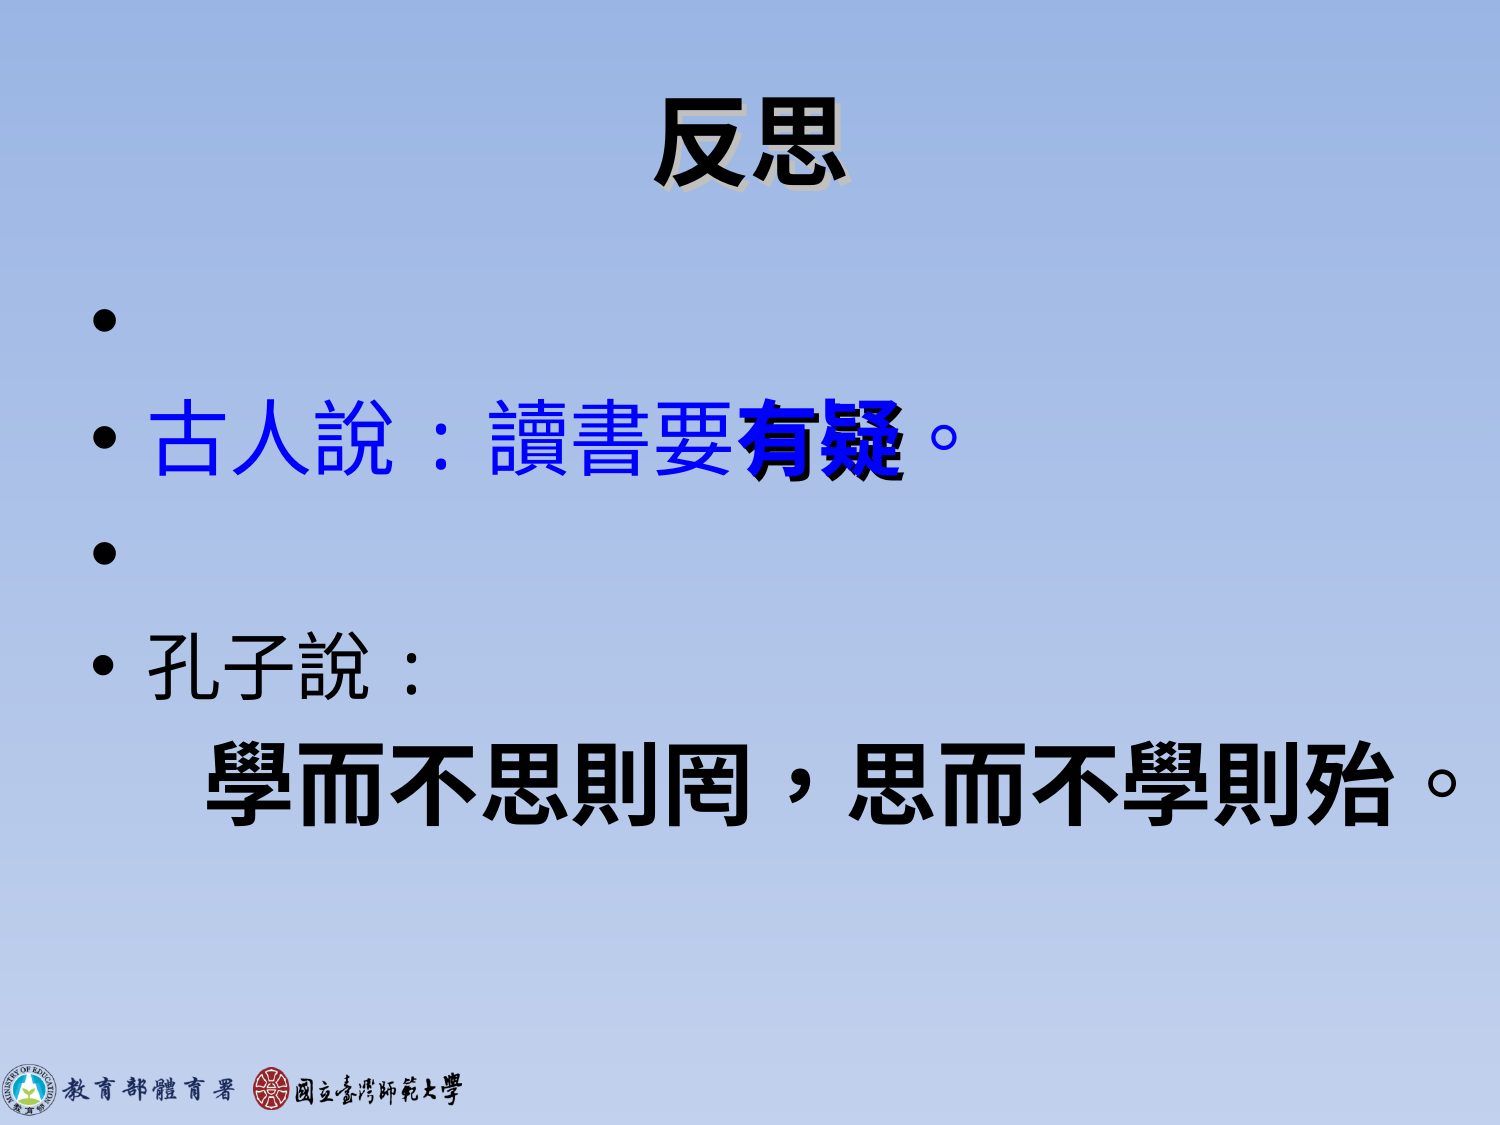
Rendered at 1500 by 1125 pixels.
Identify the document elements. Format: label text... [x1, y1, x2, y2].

list 古人說:讀書要有疑。 孔子說: 學而不思則罔，思而不學則殆。 [75, 262, 1426, 1005]
title 反思 [75, 45, 1426, 233]
